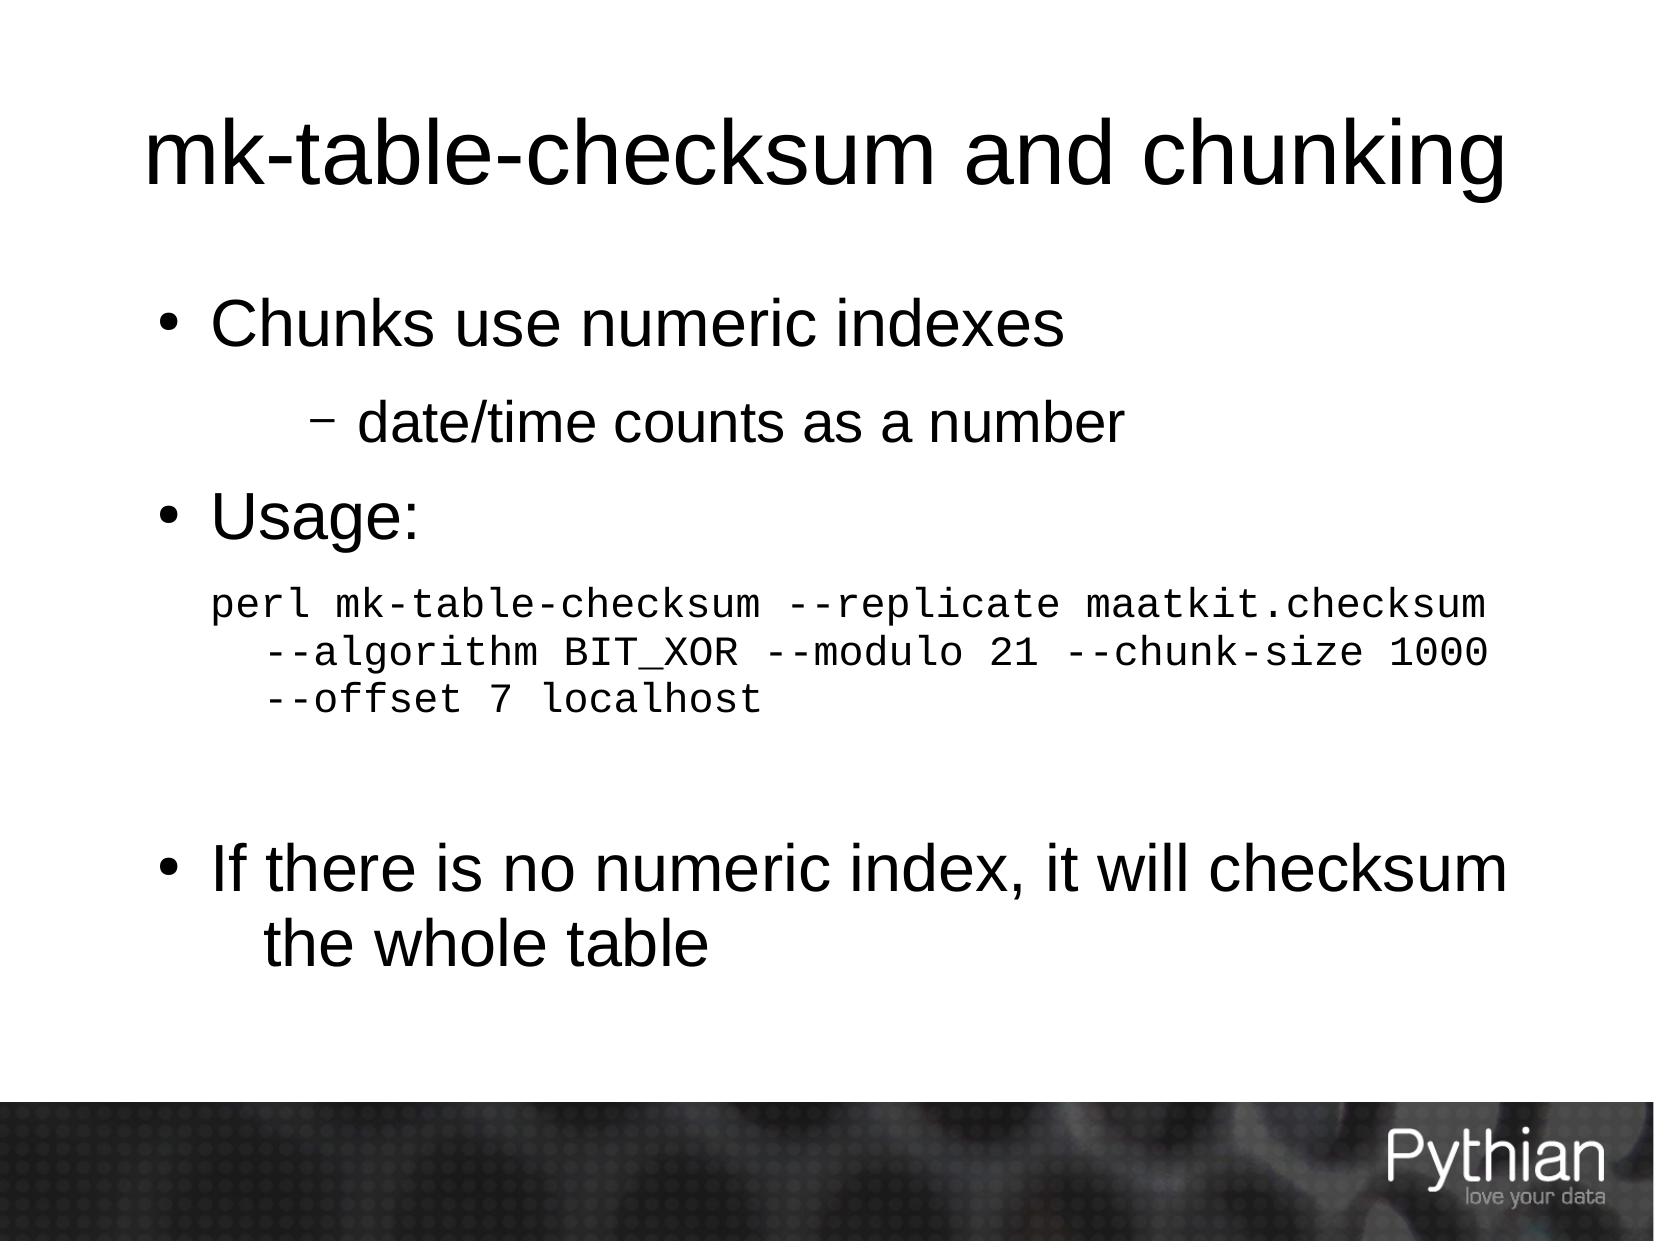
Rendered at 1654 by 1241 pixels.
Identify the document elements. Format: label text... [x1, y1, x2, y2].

title mk-table-checksum and chunking [82, 49, 1571, 257]
picture [0, 1102, 1654, 1241]
list Chunks use numeric indexes date/time counts as a number Usage: perl mk-table-checksum --replicate maatkit.checksum --algorithm BIT_XOR --modulo 21 --chunk-size 1000 --offset 7 localhost If there is no numeric index, it will checksum the whole table [121, 285, 1534, 1068]
